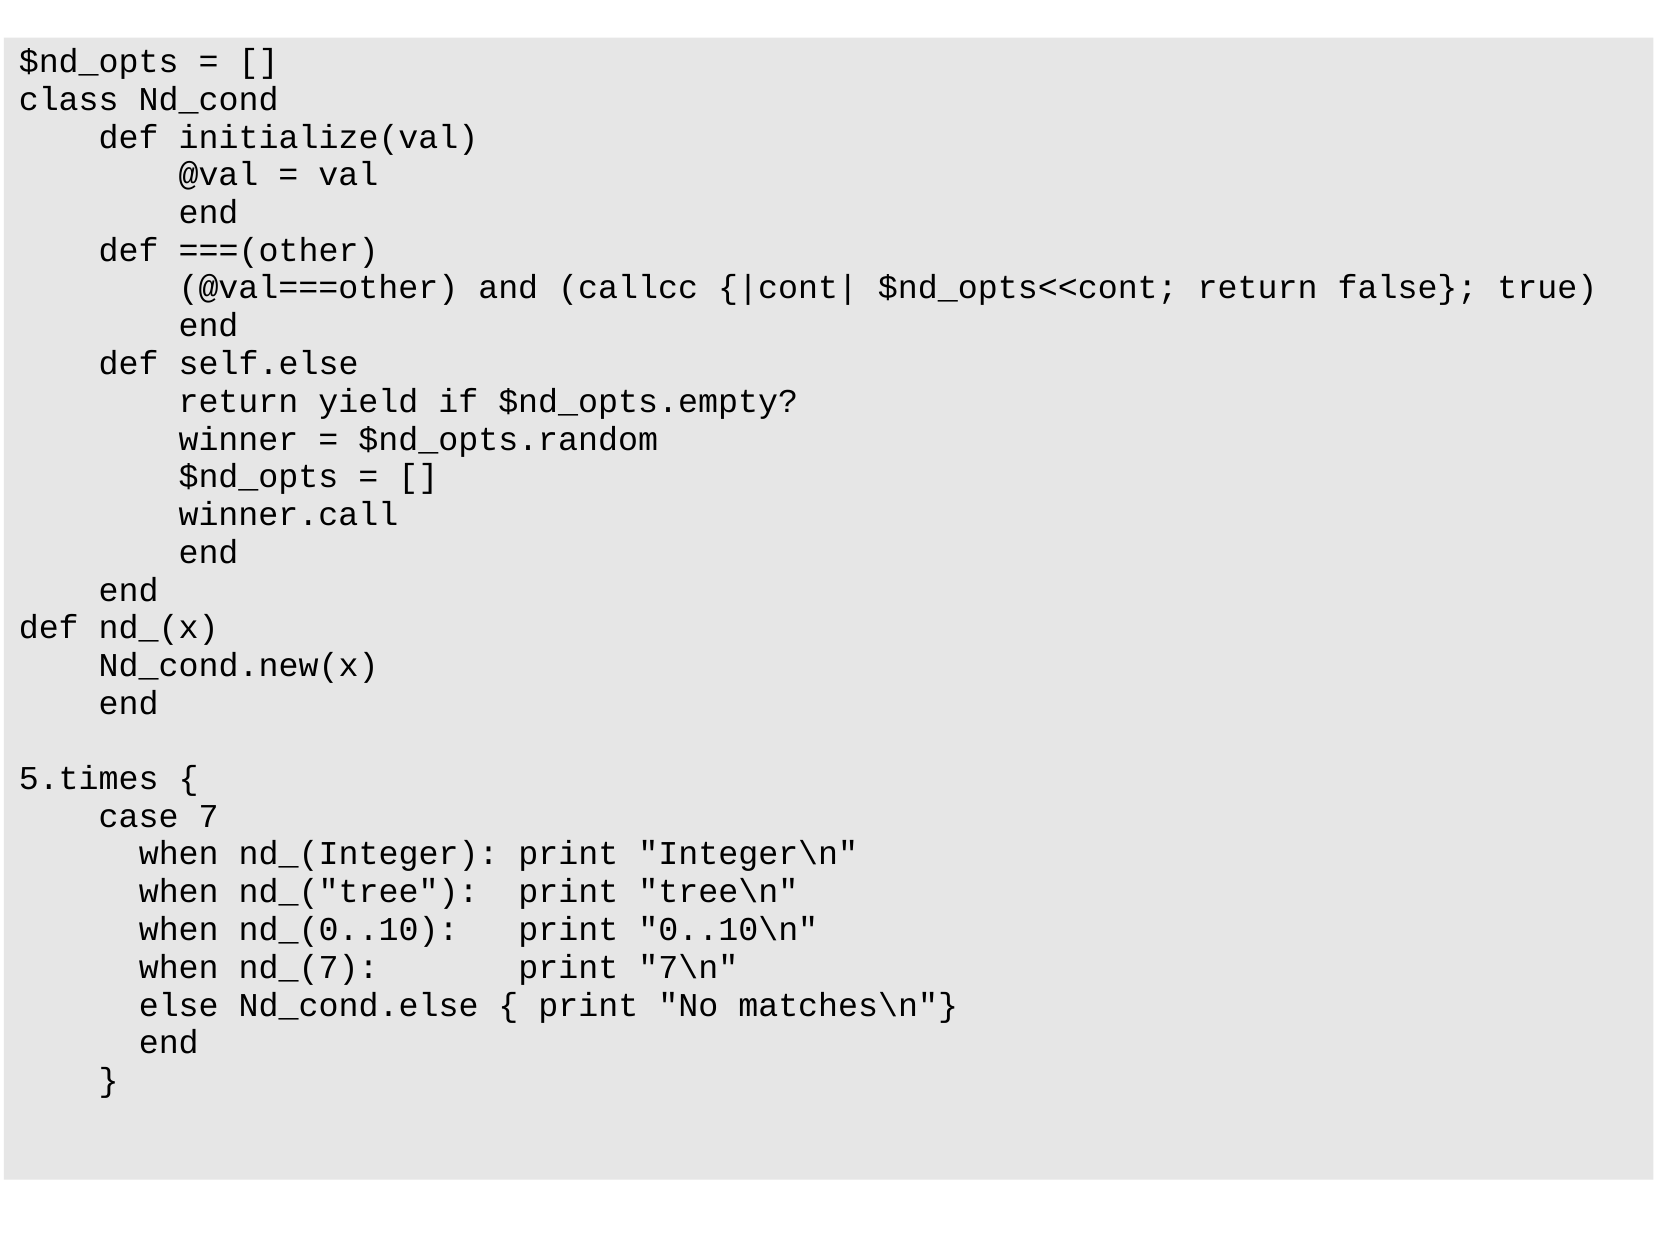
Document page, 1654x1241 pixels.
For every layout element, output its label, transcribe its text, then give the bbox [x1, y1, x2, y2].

text_box $nd_opts = [] class Nd_cond def initialize(val) @val = val end def ===(other) (@val===other) and (callcc {|cont| $nd_opts<<cont; return false}; true) end def self.else return yield if $nd_opts.empty? winner = $nd_opts.random $nd_opts = [] winner.call end end def nd_(x) Nd_cond.new(x) end 5.times { case 7 when nd_(Integer): print "Integer\n" when nd_("tree"): print "tree\n" when nd_(0..10): print "0..10\n" when nd_(7): print "7\n" else Nd_cond.else { print "No matches\n"} end } [3, 37, 1654, 1180]
